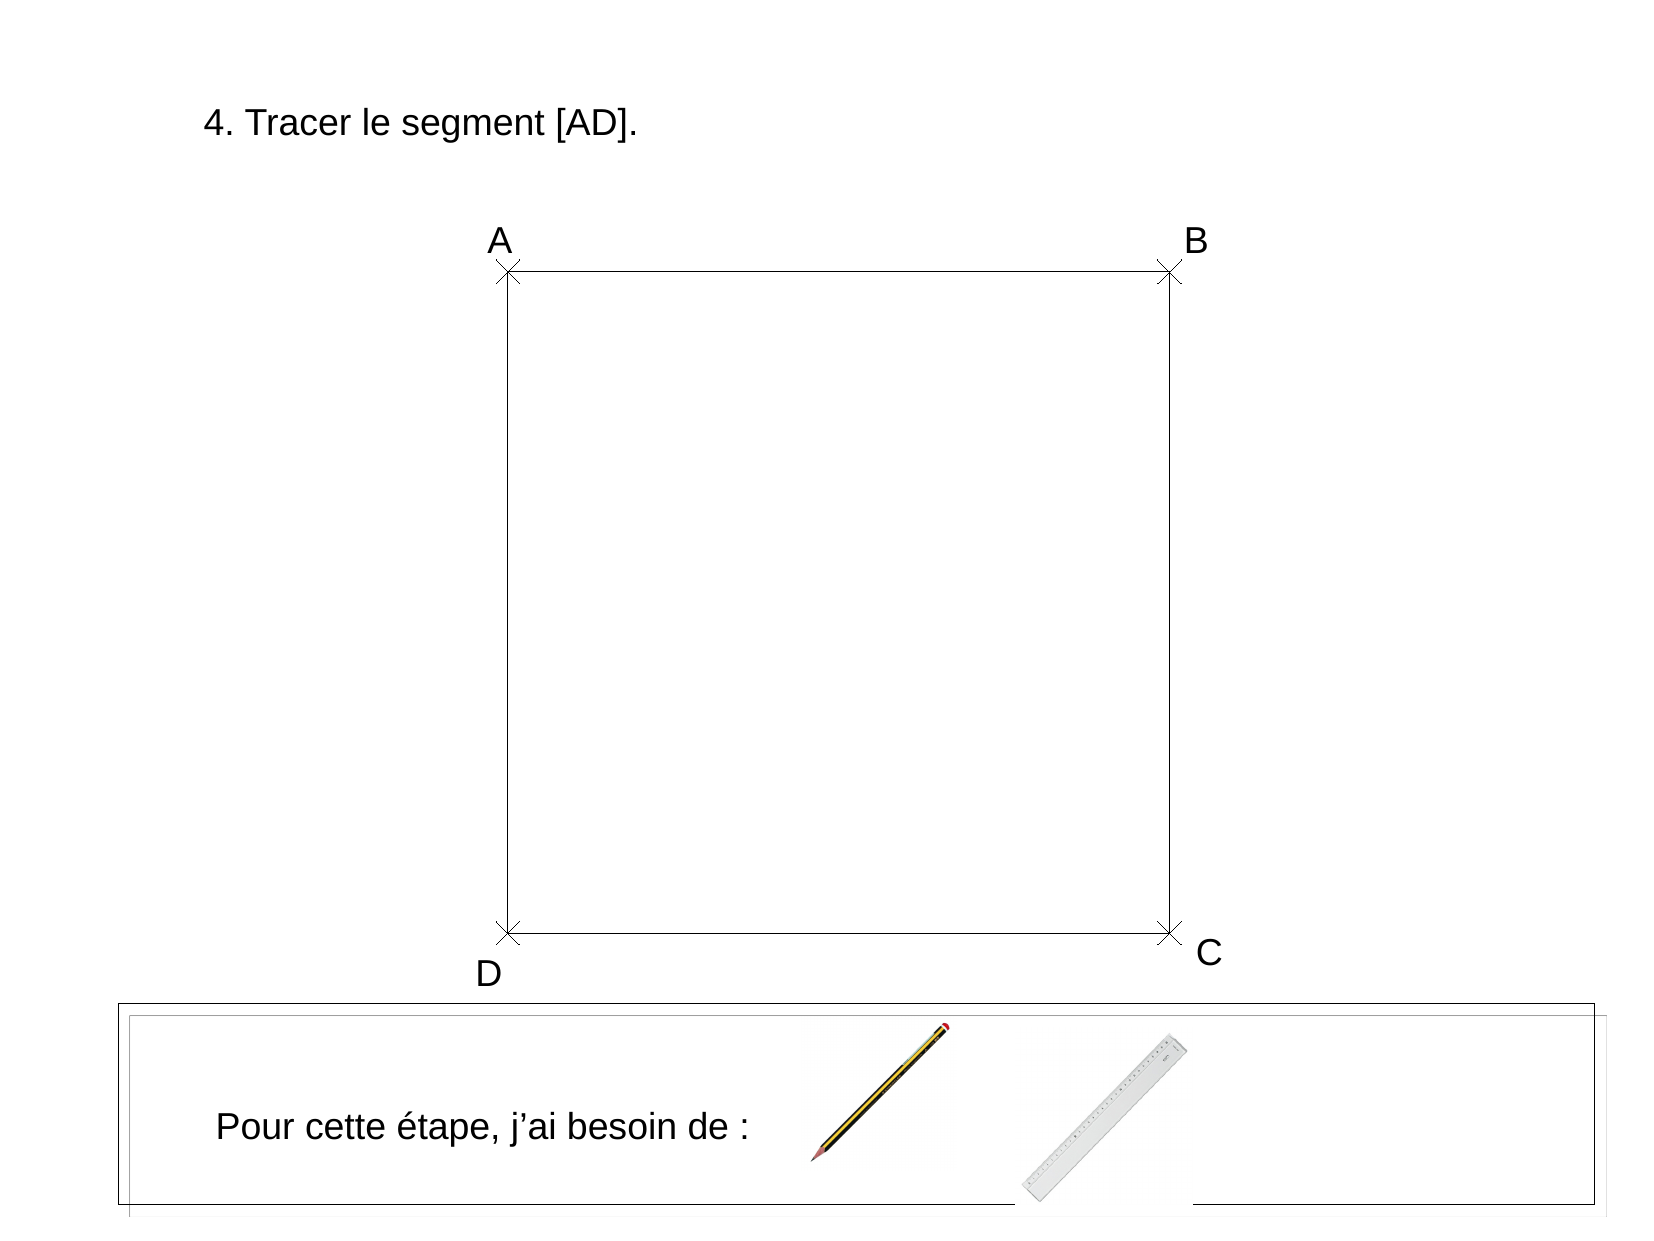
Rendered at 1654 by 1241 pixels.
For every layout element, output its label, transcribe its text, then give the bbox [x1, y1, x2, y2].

text_box 4. Tracer le segment [AD]. [188, 94, 1571, 152]
text_box [118, 1003, 1595, 1205]
text_box C [1181, 923, 1241, 981]
text_box D [460, 944, 508, 1002]
text_box B [1169, 212, 1217, 270]
text_box A [472, 212, 520, 270]
picture [1015, 1027, 1193, 1205]
